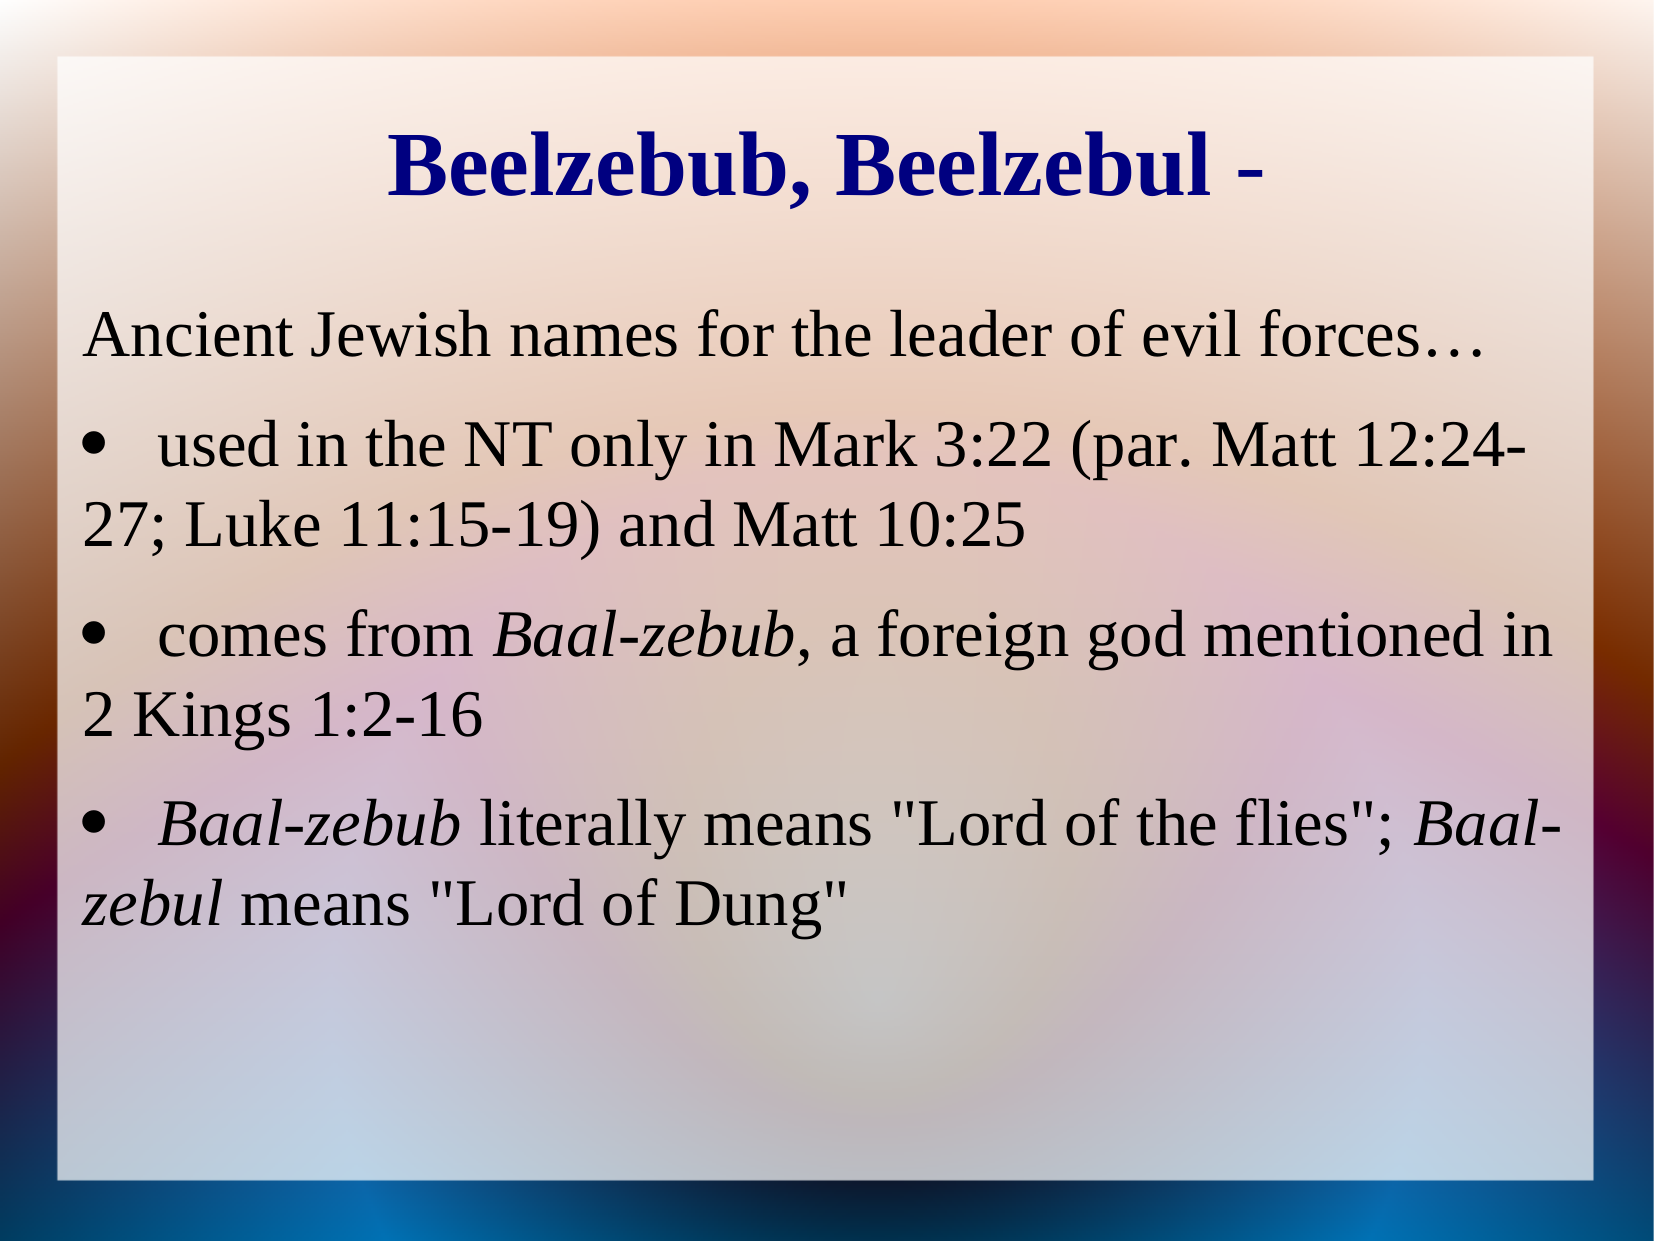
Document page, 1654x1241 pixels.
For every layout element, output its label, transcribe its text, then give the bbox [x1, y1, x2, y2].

list Ancient Jewish names for the leader of evil forces… · used in the NT only in Mark 3:22 (par. Matt 12:24-27; Luke 11:15-19) and Matt 10:25 · comes from Baal-zebub, a foreign god mentioned in 2 Kings 1:2-16 · Baal-zebub literally means "Lord of the flies"; Baal-zebul means "Lord of Dung" [82, 290, 1571, 1019]
title Beelzebub, Beelzebul - [82, 62, 1571, 256]
